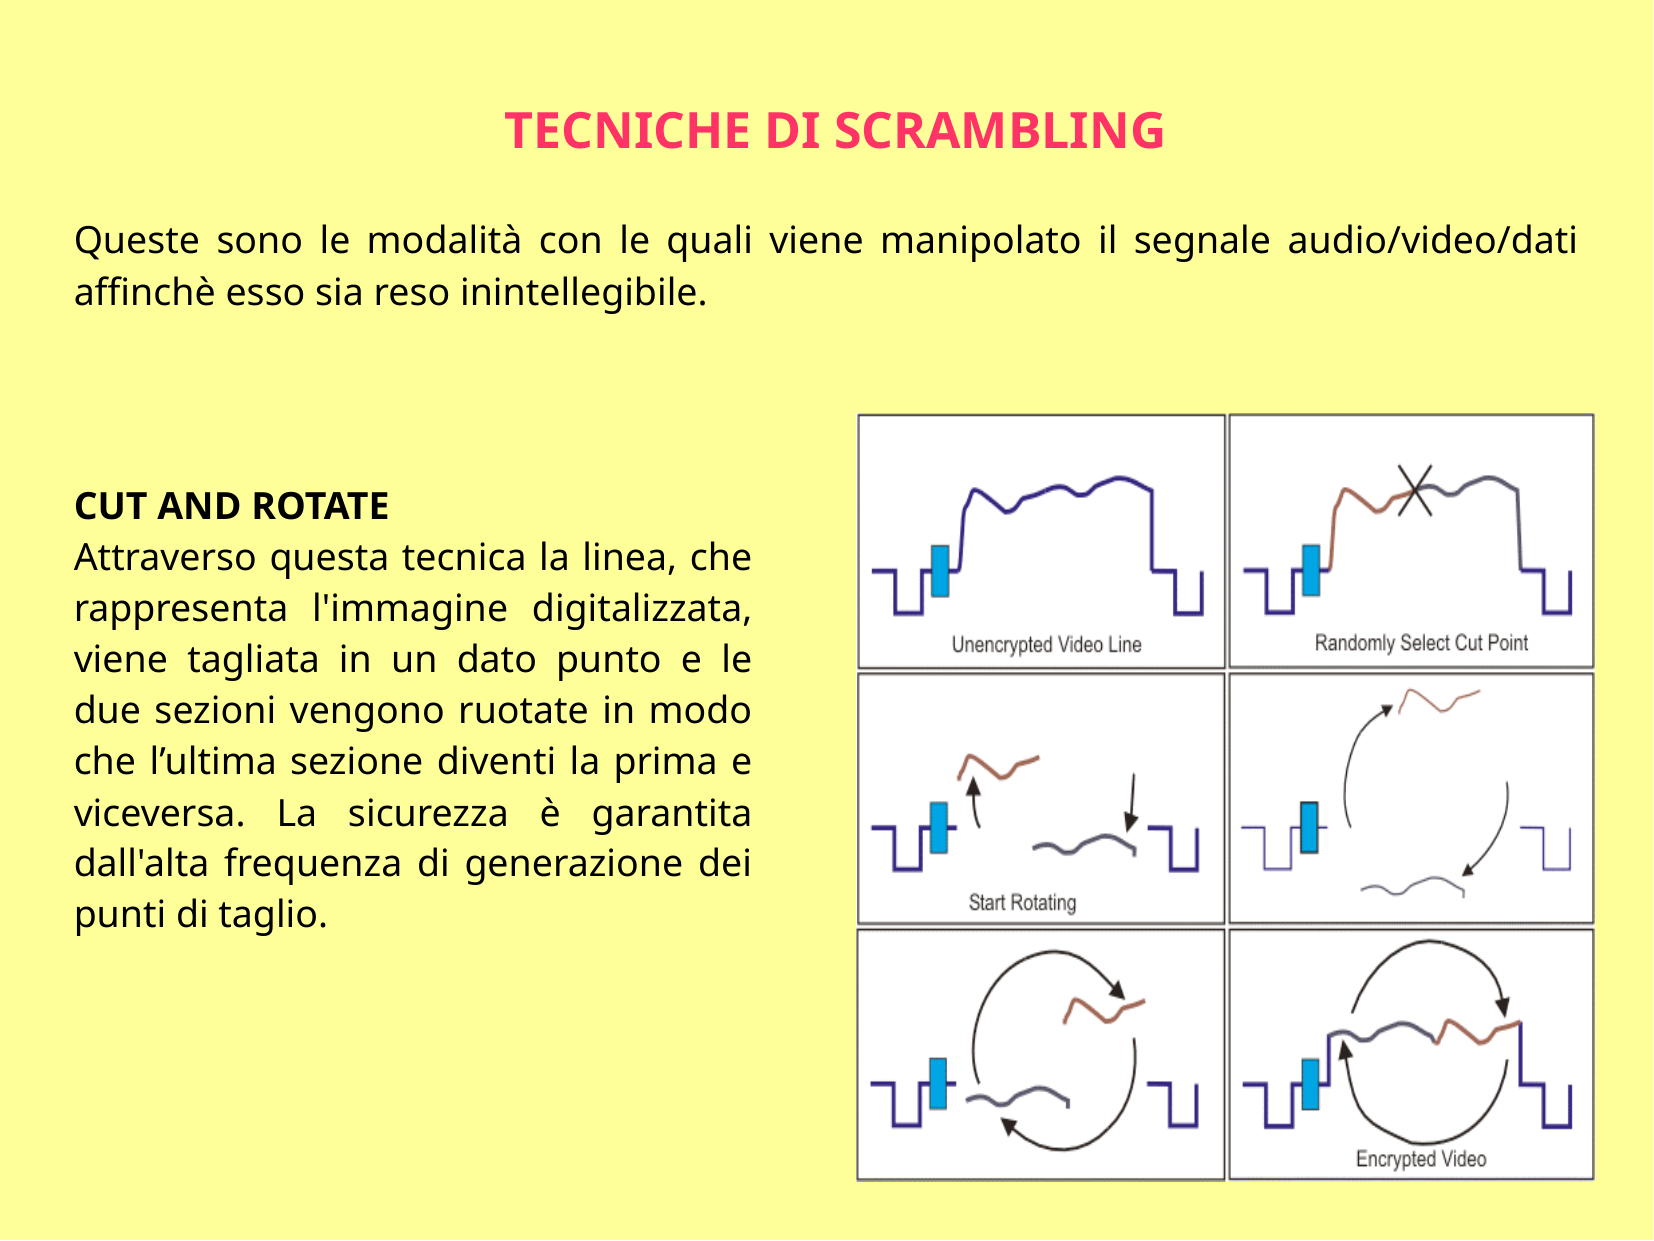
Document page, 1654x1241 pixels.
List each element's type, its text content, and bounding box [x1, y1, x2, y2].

text_box Queste sono le modalità con le quali viene manipolato il segnale audio/video/dati affinchè esso sia reso inintellegibile. [59, 206, 1595, 414]
text_box CUT AND ROTATE Attraverso questa tecnica la linea, che rappresenta l'immagine digitalizzata, viene tagliata in un dato punto e le due sezioni vengono ruotate in modo che l’ultima sezione diventi la prima e viceversa. La sicurezza è garantita dall'alta frequenza di generazione dei punti di taglio. [59, 472, 768, 1063]
text_box TECNICHE DI SCRAMBLING [29, 88, 1625, 178]
picture [856, 413, 1595, 1182]
